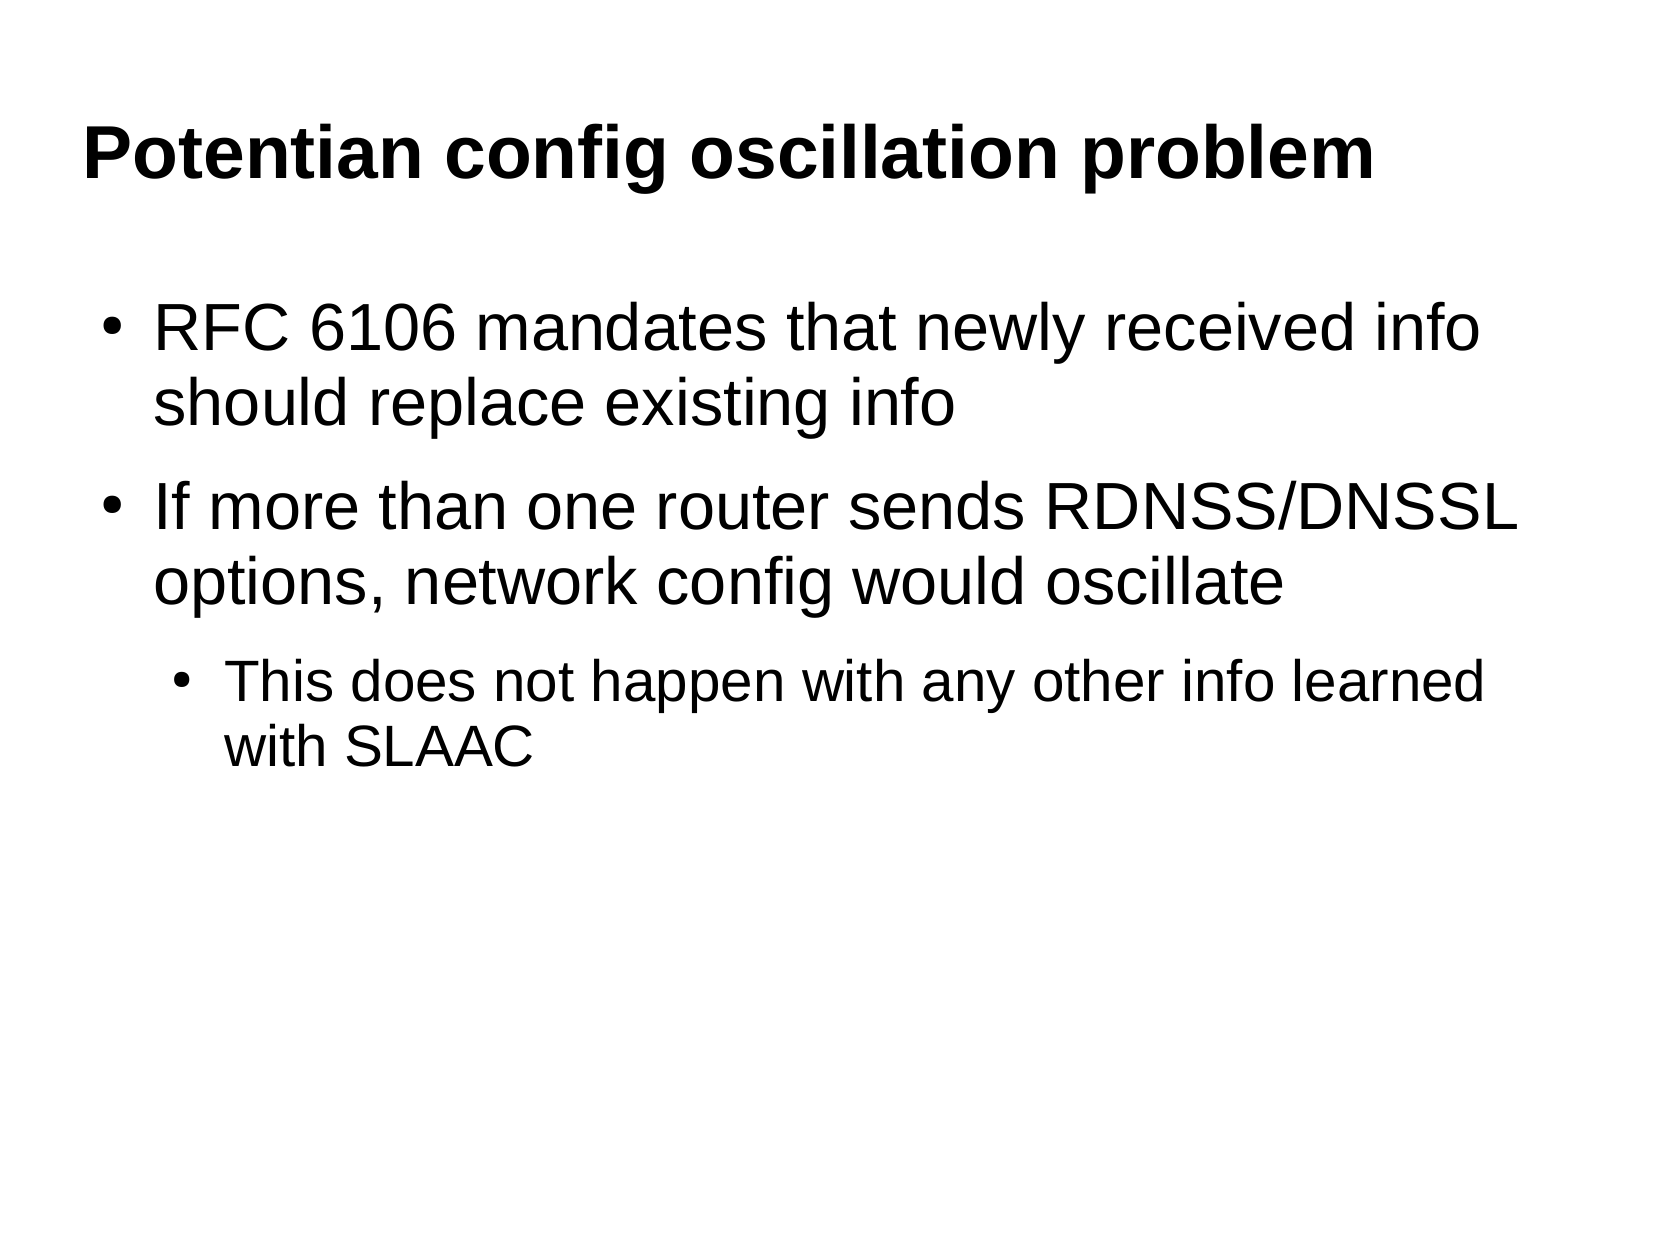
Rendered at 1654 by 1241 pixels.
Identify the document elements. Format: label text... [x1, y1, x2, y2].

title Potentian config oscillation problem [82, 49, 1571, 257]
list RFC 6106 mandates that newly received info should replace existing info If more than one router sends RDNSS/DNSSL options, network config would oscillate This does not happen with any other info learned with SLAAC [82, 290, 1571, 1109]
